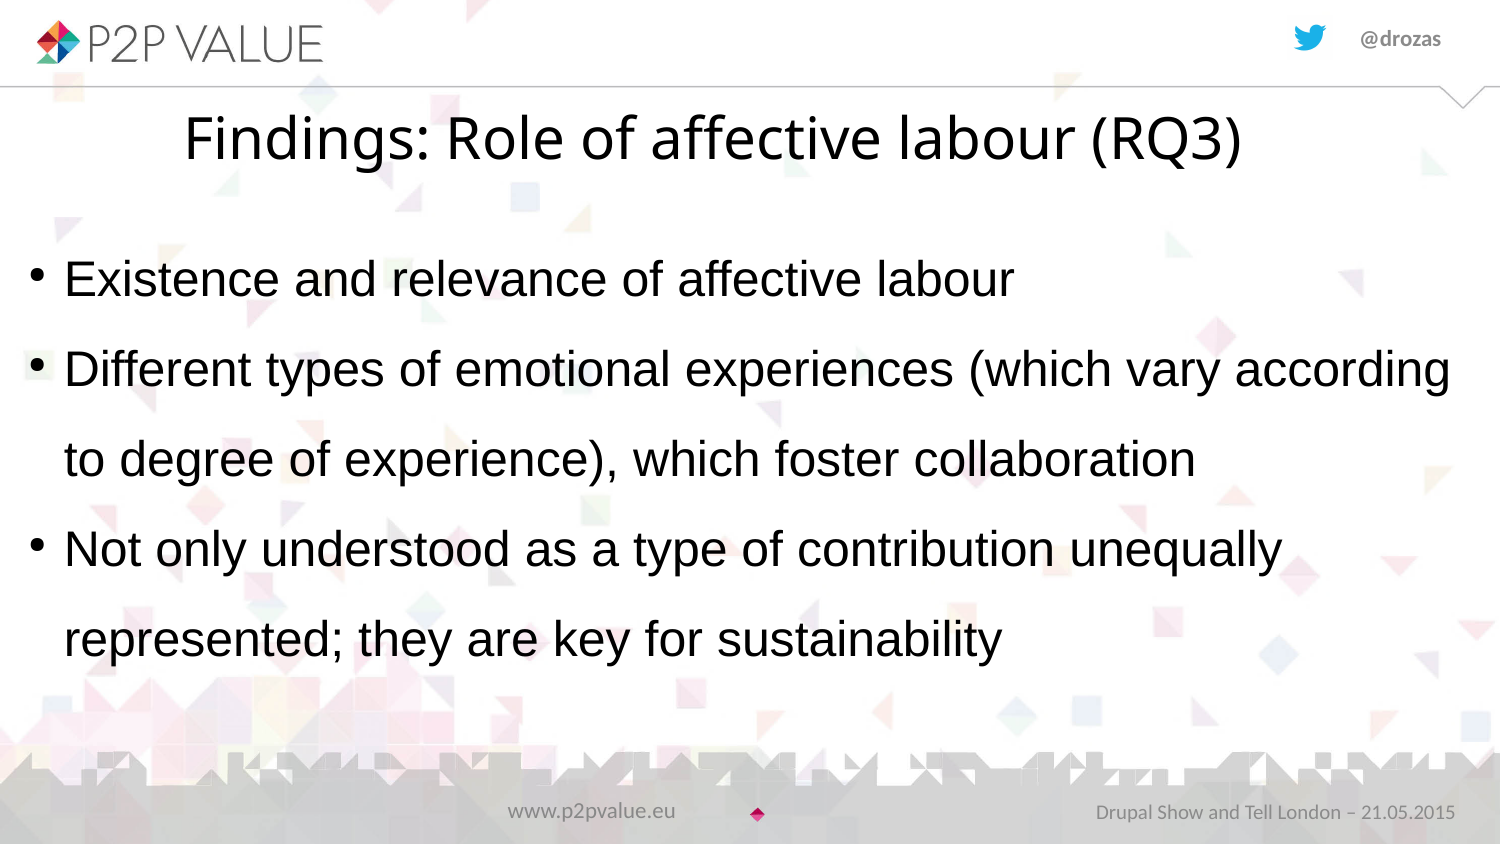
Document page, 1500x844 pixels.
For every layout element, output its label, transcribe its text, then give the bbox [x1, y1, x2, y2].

title Findings: Role of affective labour (RQ3) [60, 92, 1366, 181]
text_box www.p2pvalue.eu [501, 789, 720, 829]
text_box @drozas [1333, 15, 1455, 60]
text_box Drupal Show and Tell London – 21.05.2015 [777, 788, 1470, 834]
subtitle Existence and relevance of affective labour Different types of emotional experiences (which vary according to degree of experience), which foster collaboration Not only understood as a type of contribution unequally represented; they are key for sustainability [15, 210, 1496, 766]
picture [0, 0, 1500, 844]
